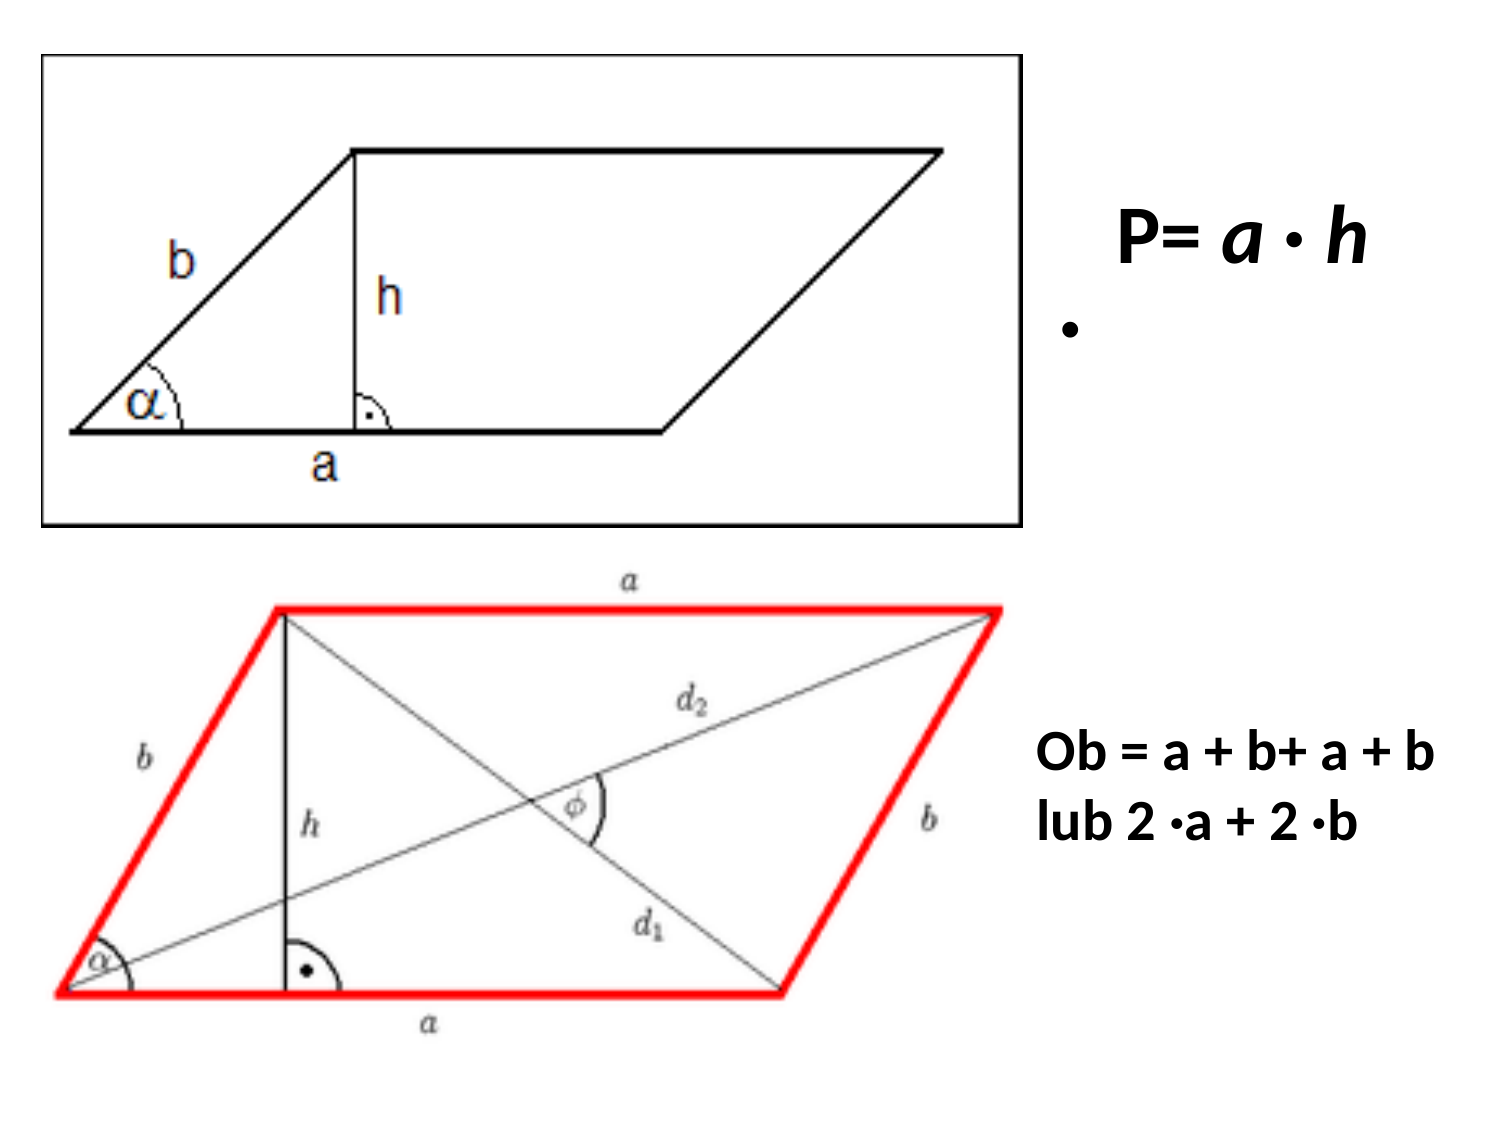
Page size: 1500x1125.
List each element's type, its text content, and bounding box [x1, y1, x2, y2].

text_box Ob = a + b+ a + b lub 2 ·a + 2 ·b [1021, 704, 1453, 861]
picture [41, 54, 1023, 528]
list P= a · h [1045, 172, 1459, 557]
picture [41, 562, 1017, 1047]
